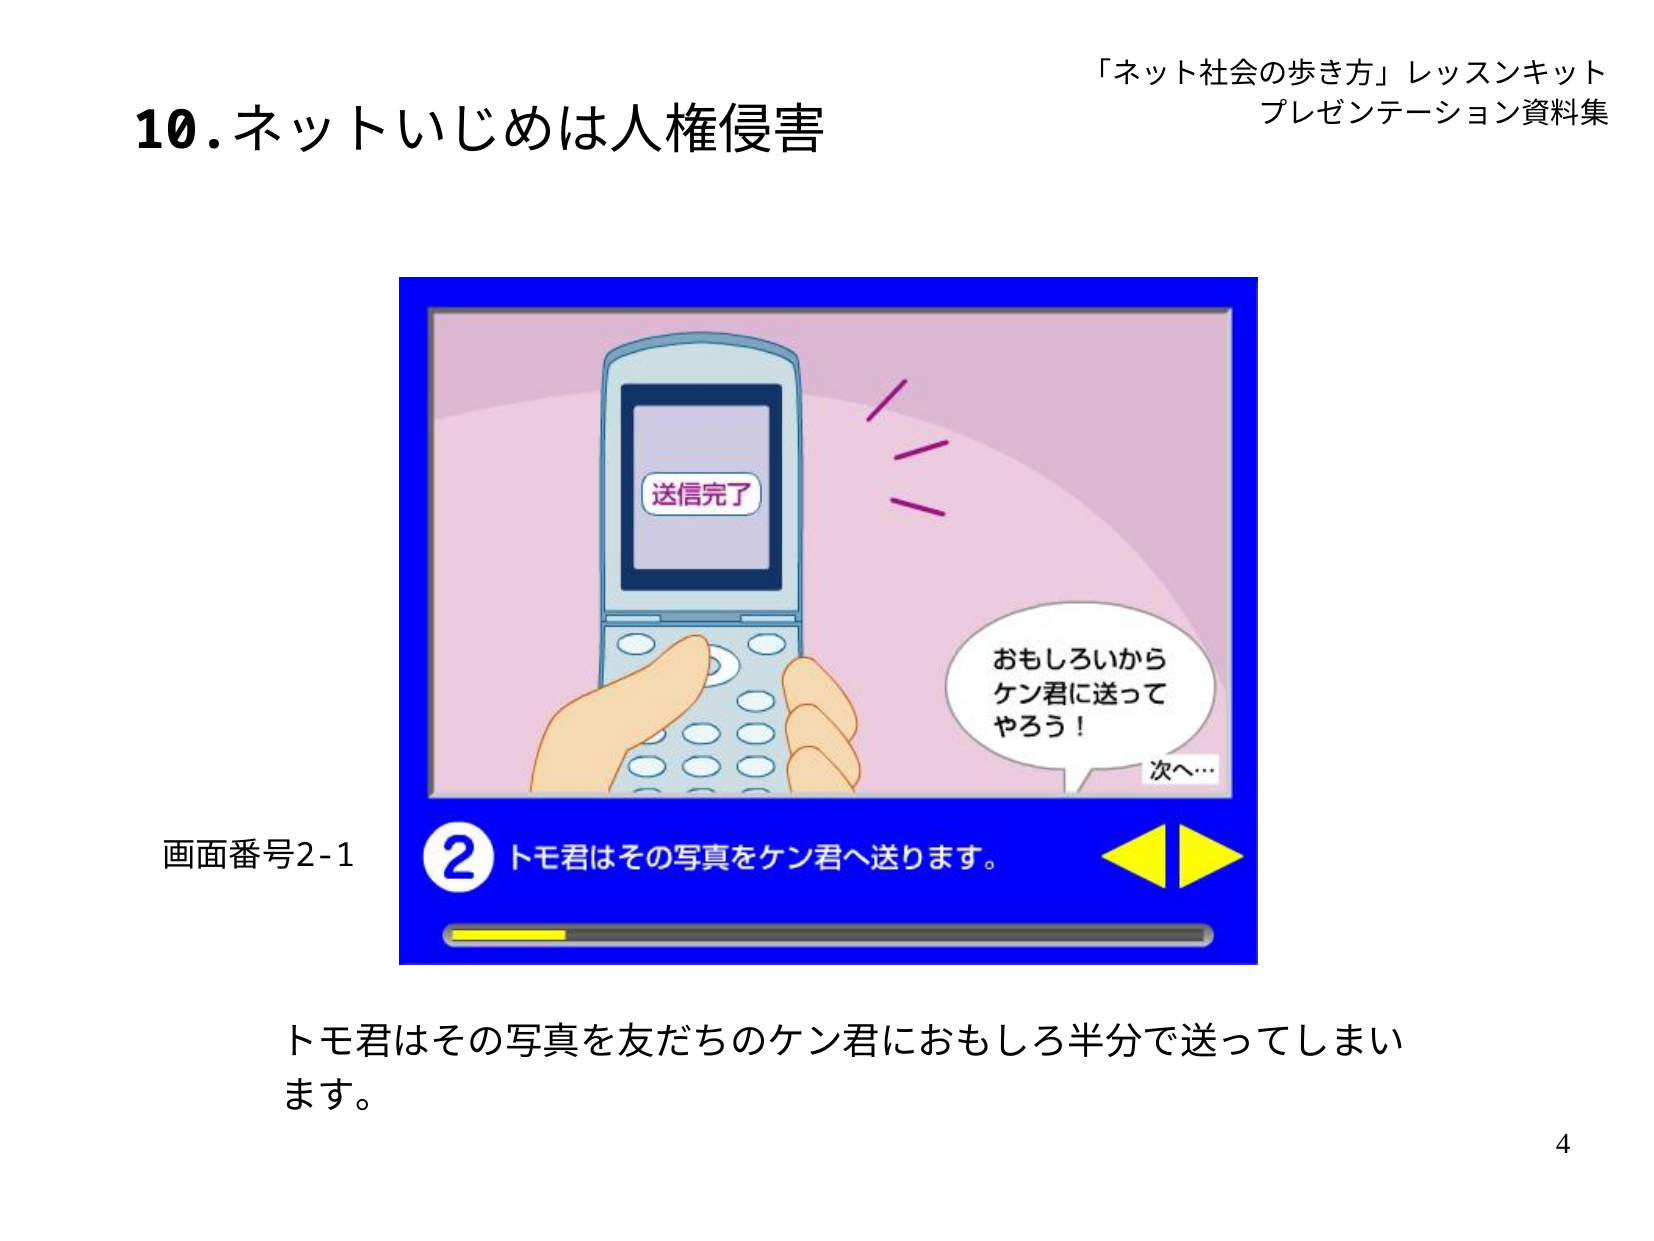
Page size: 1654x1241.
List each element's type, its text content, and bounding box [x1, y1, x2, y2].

text_box 「ネット社会の歩き方」レッスンキット プレゼンテーション資料集 [1062, 44, 1625, 139]
picture [399, 277, 1258, 965]
text_box トモ君はその写真を友だちのケン君におもしろ半分で送ってしまいます。 [265, 1003, 1447, 1128]
text_box 10.ネットいじめは人権侵害 [118, 88, 1093, 169]
text_box 画面番号2-1 [147, 826, 384, 882]
